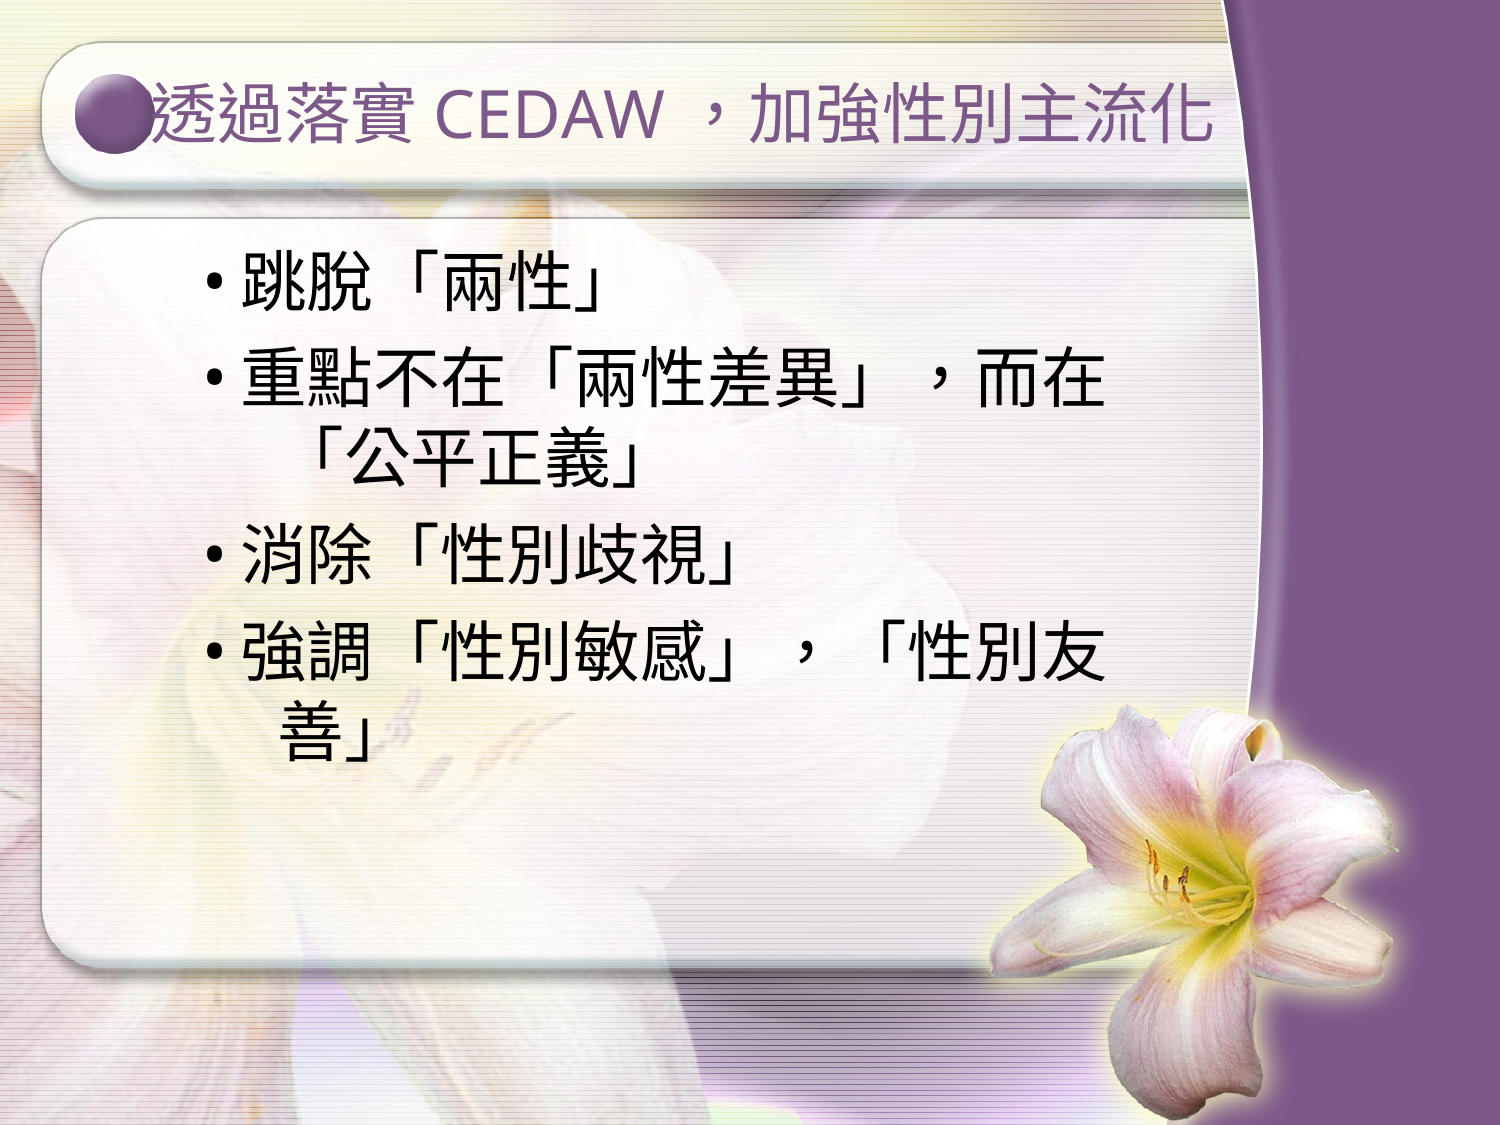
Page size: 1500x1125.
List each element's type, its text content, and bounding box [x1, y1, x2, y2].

list 跳脫「兩性」 重點不在「兩性差異」，而在「公平正義」 消除「性別歧視」 強調「性別敏感」，「性別友善」 [0, 231, 1235, 975]
title 透過落實CEDAW，加強性別主流化 [135, 42, 1279, 181]
